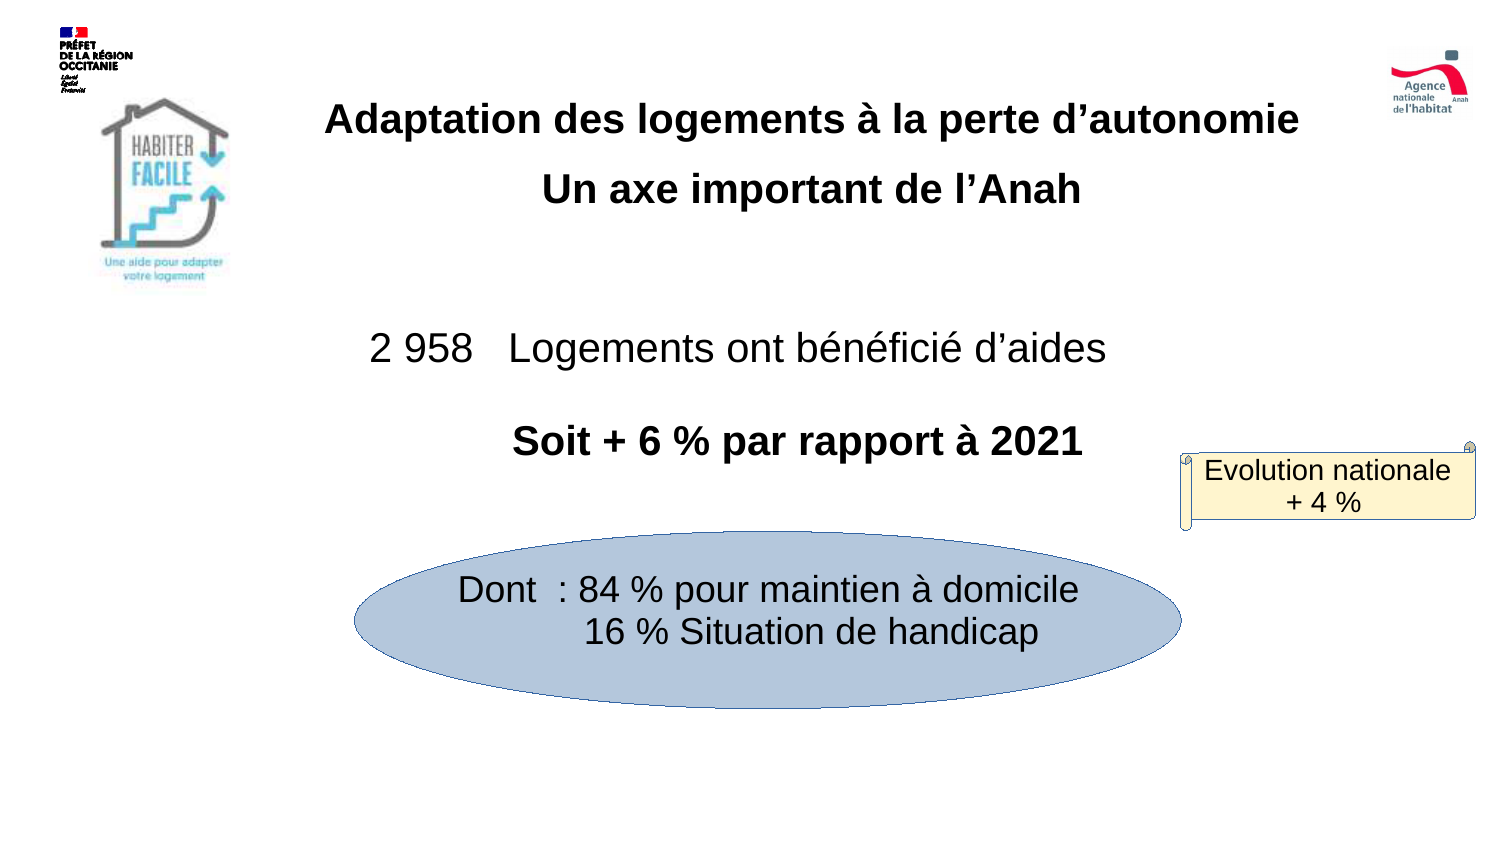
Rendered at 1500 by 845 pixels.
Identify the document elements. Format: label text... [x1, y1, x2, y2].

text_box Adaptation des logements à la perte d’autonomie Un axe important de l’Anah [295, 88, 1329, 243]
picture [50, 17, 242, 296]
text_box 2 958 Logements ont bénéficié d’aides Soit + 6 % par rapport à 2021 [354, 317, 1208, 472]
text_box [1123, 574, 1182, 666]
text_box Dont : 84 % pour maintien à domicile 16 % Situation de handicap [442, 561, 1123, 709]
text_box [459, 531, 1076, 561]
picture [1387, 46, 1473, 120]
text_box Evolution nationale + 4 % [1180, 462, 1192, 531]
text_box Evolution nationale + 4 % [1180, 450, 1476, 520]
text_box [354, 565, 442, 675]
